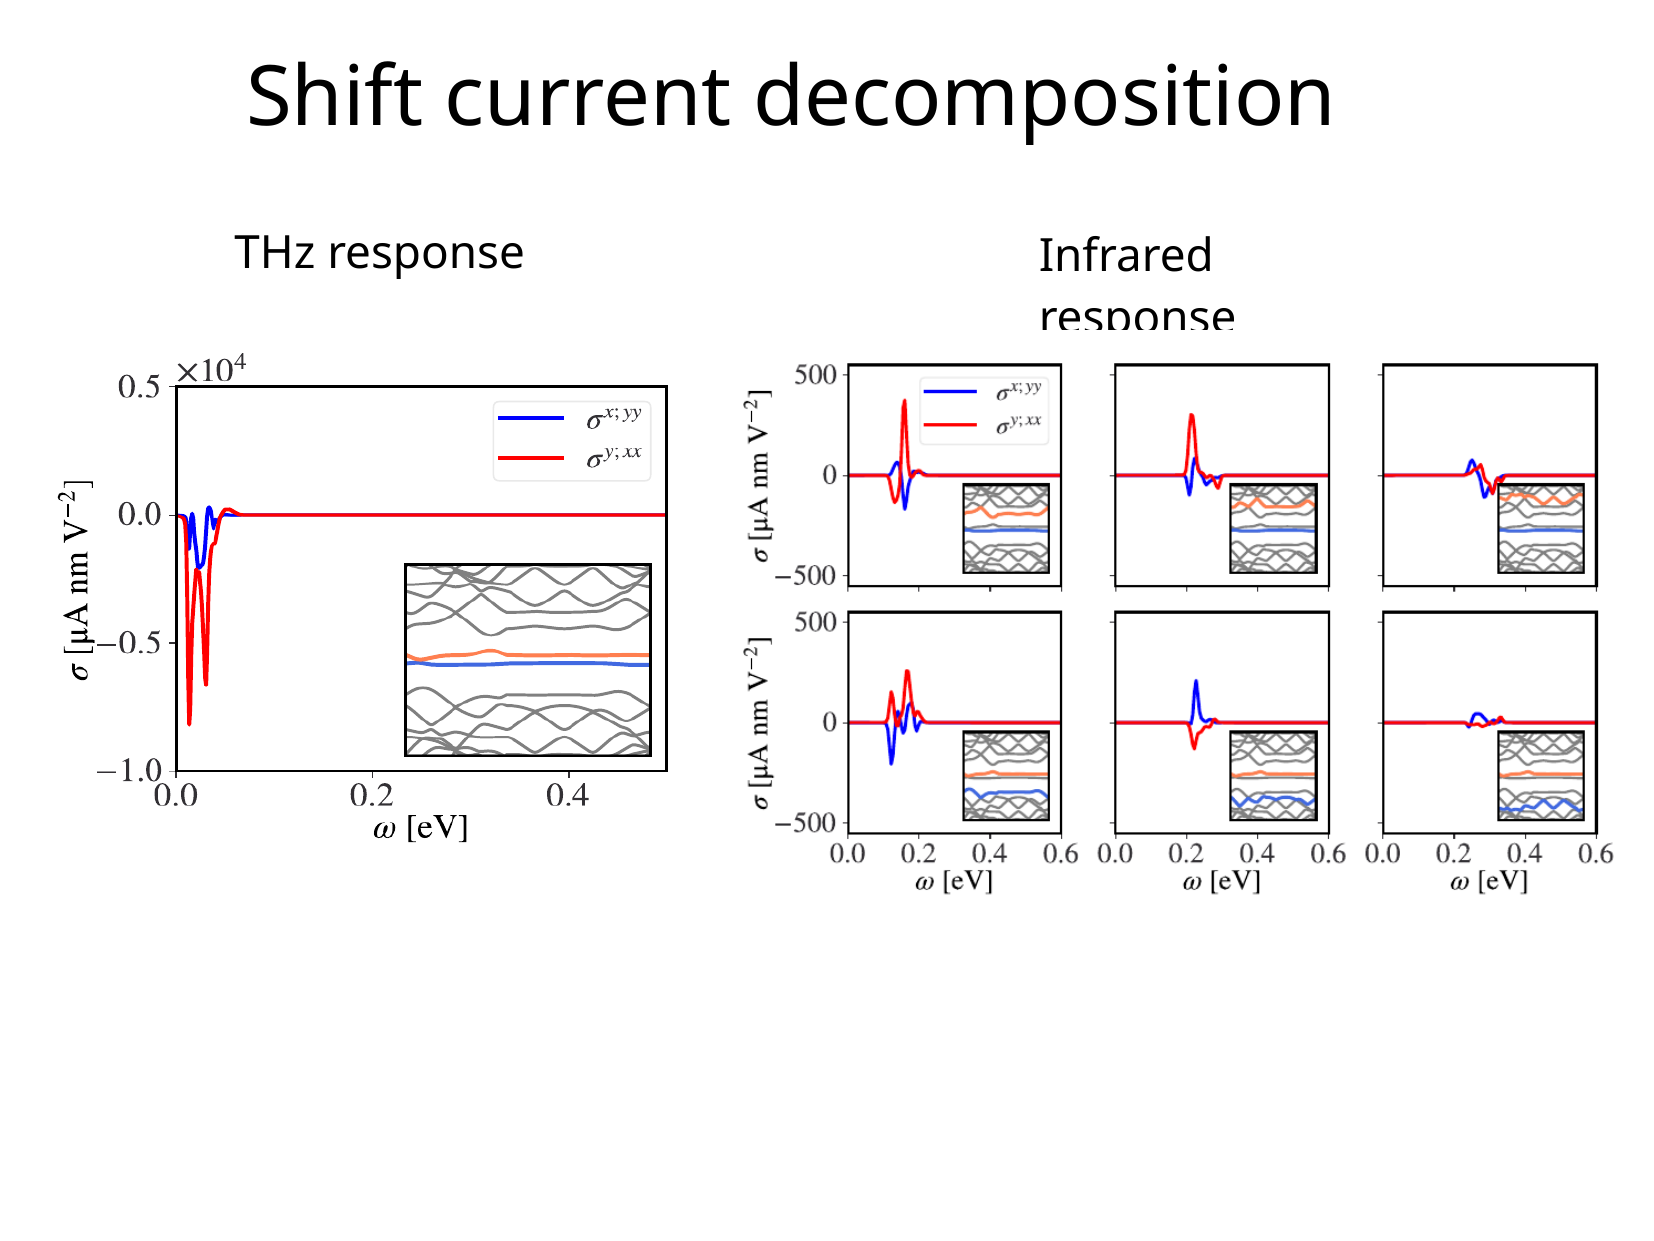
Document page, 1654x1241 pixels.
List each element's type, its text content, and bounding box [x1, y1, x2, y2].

text_box THz response [219, 212, 576, 298]
picture [35, 330, 691, 856]
title Shift current decomposition [177, 0, 1406, 213]
text_box Infrared response [1024, 214, 1418, 308]
picture [720, 330, 1648, 910]
